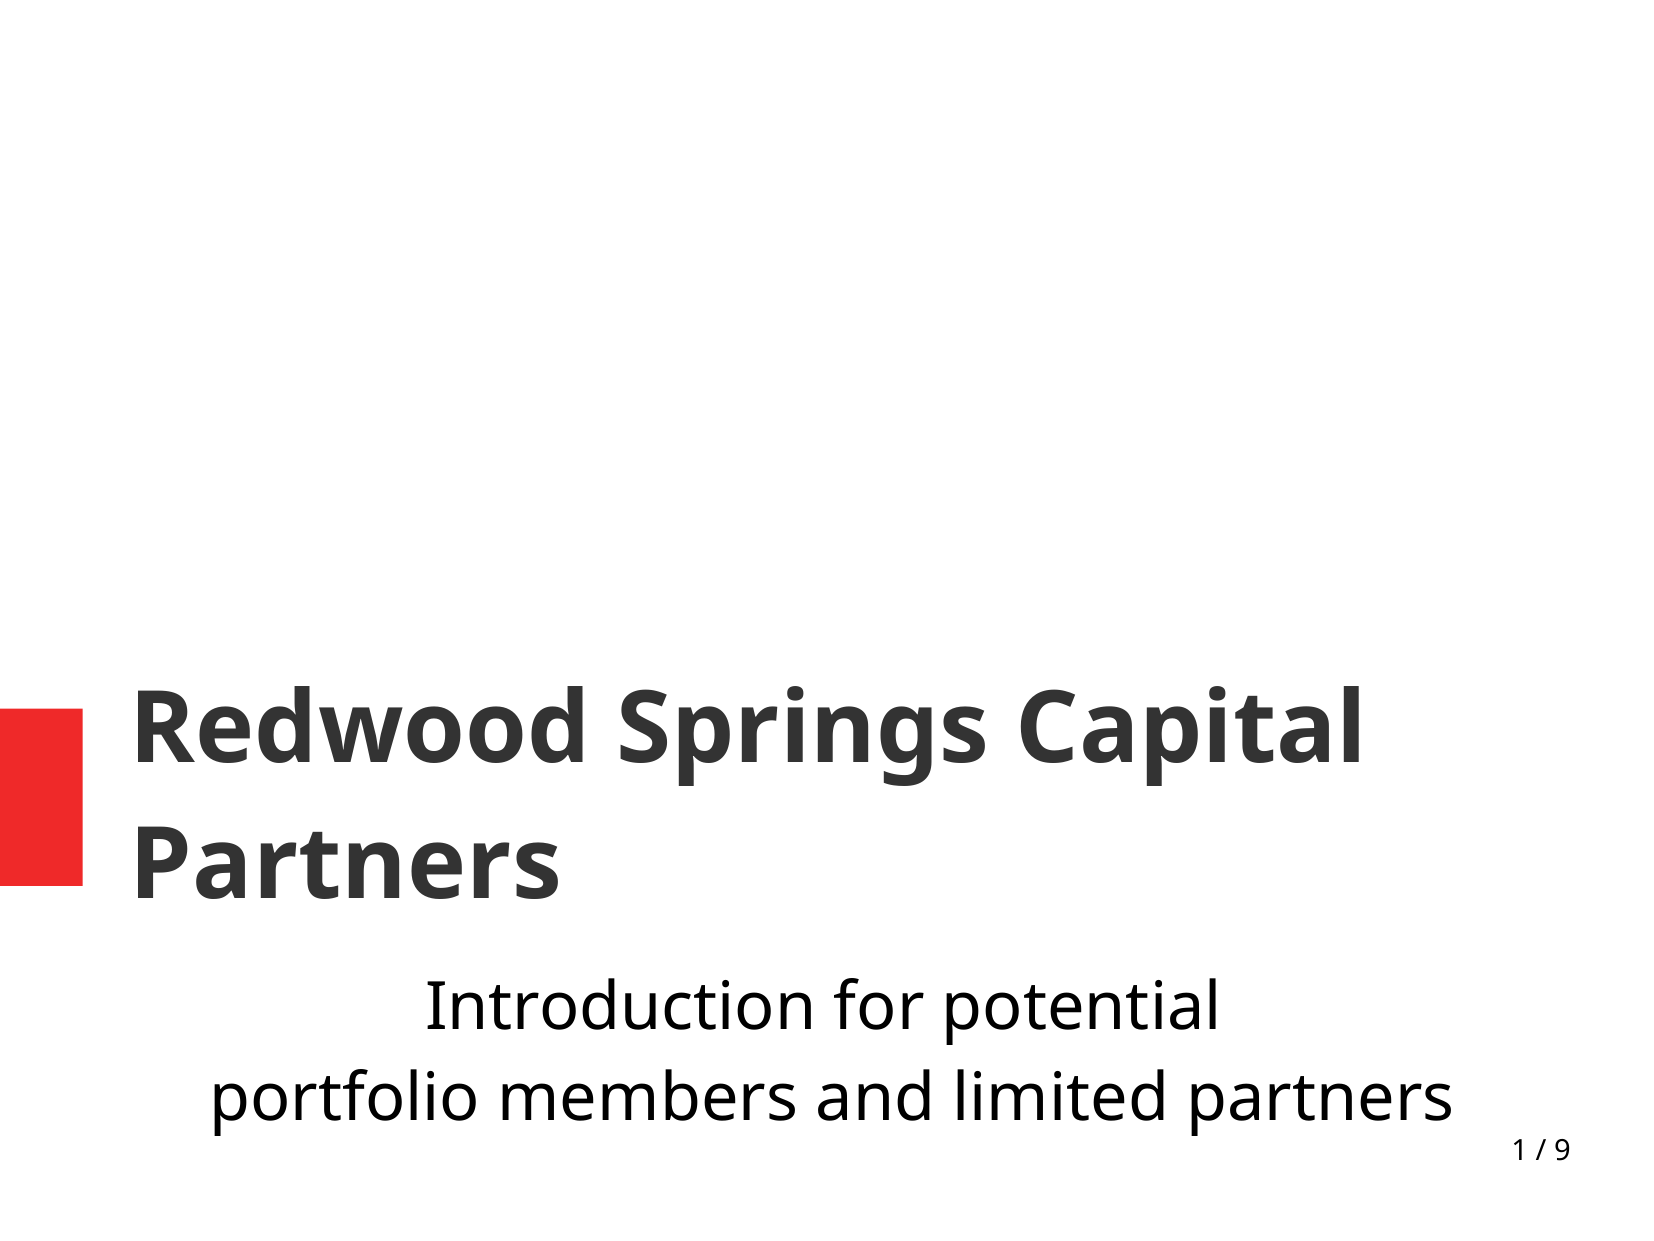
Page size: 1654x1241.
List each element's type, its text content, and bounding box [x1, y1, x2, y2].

subtitle Introduction for potential portfolio members and limited partners [129, 958, 1536, 1140]
title Redwood Springs Capital Partners [129, 655, 1536, 928]
